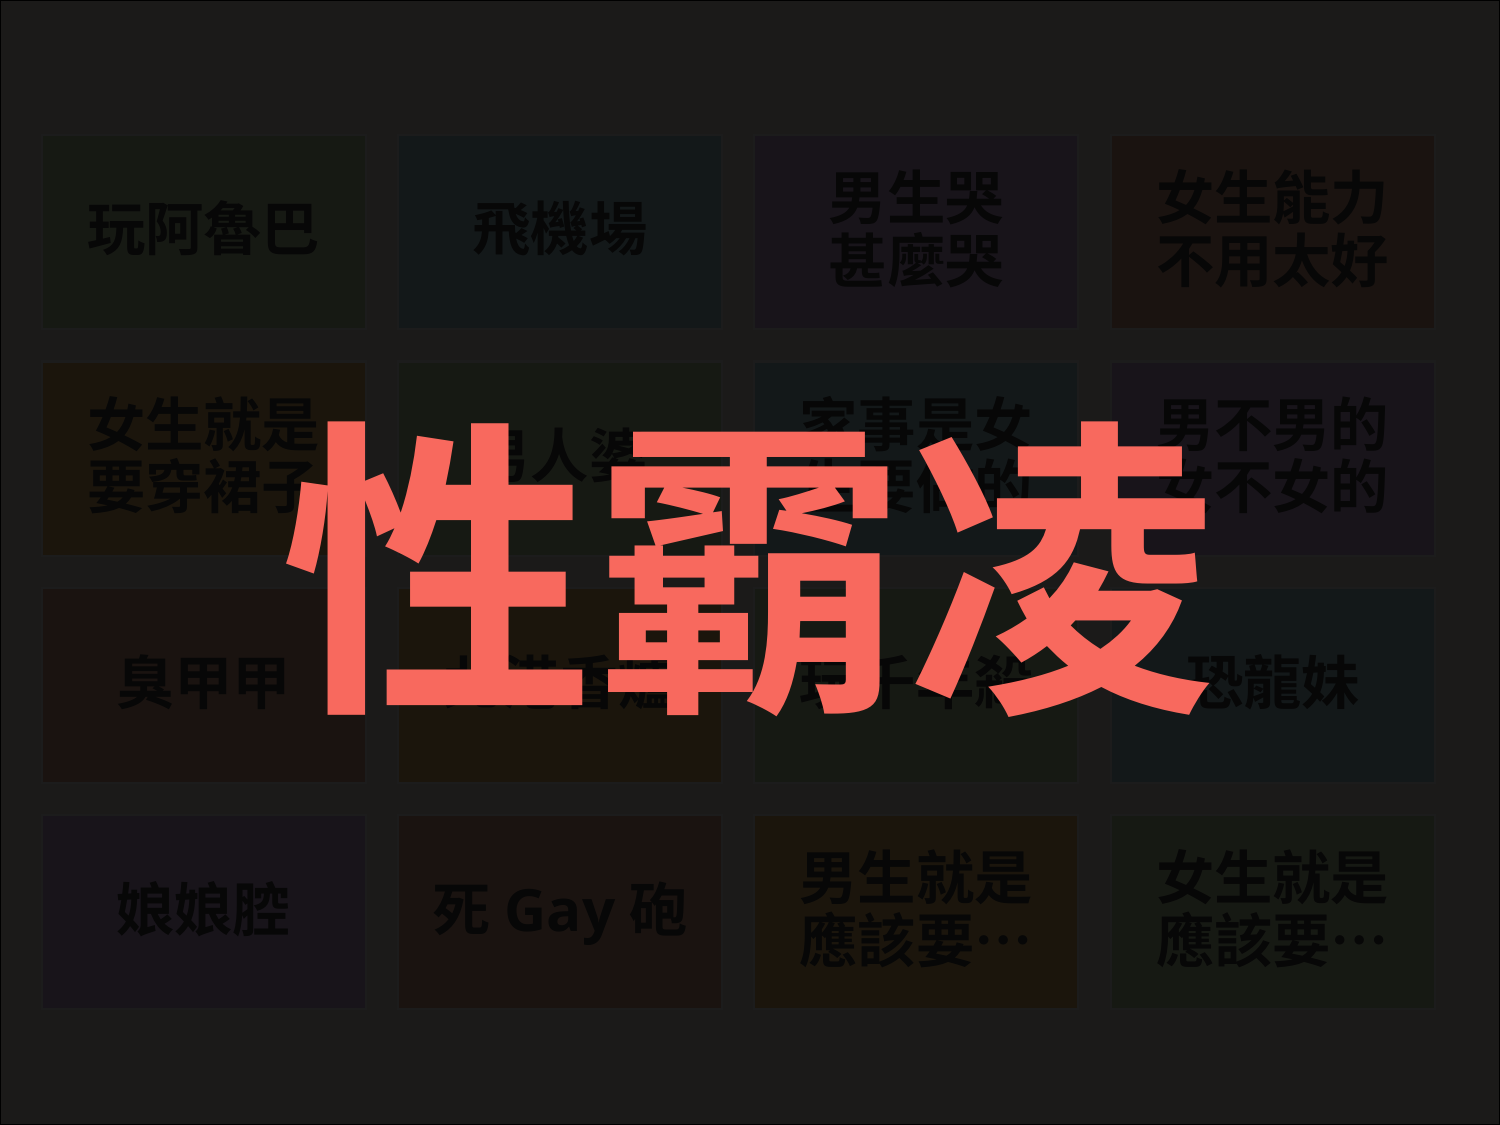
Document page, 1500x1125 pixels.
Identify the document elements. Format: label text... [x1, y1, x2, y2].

text_box 性霸凌 [0, 0, 1500, 1125]
